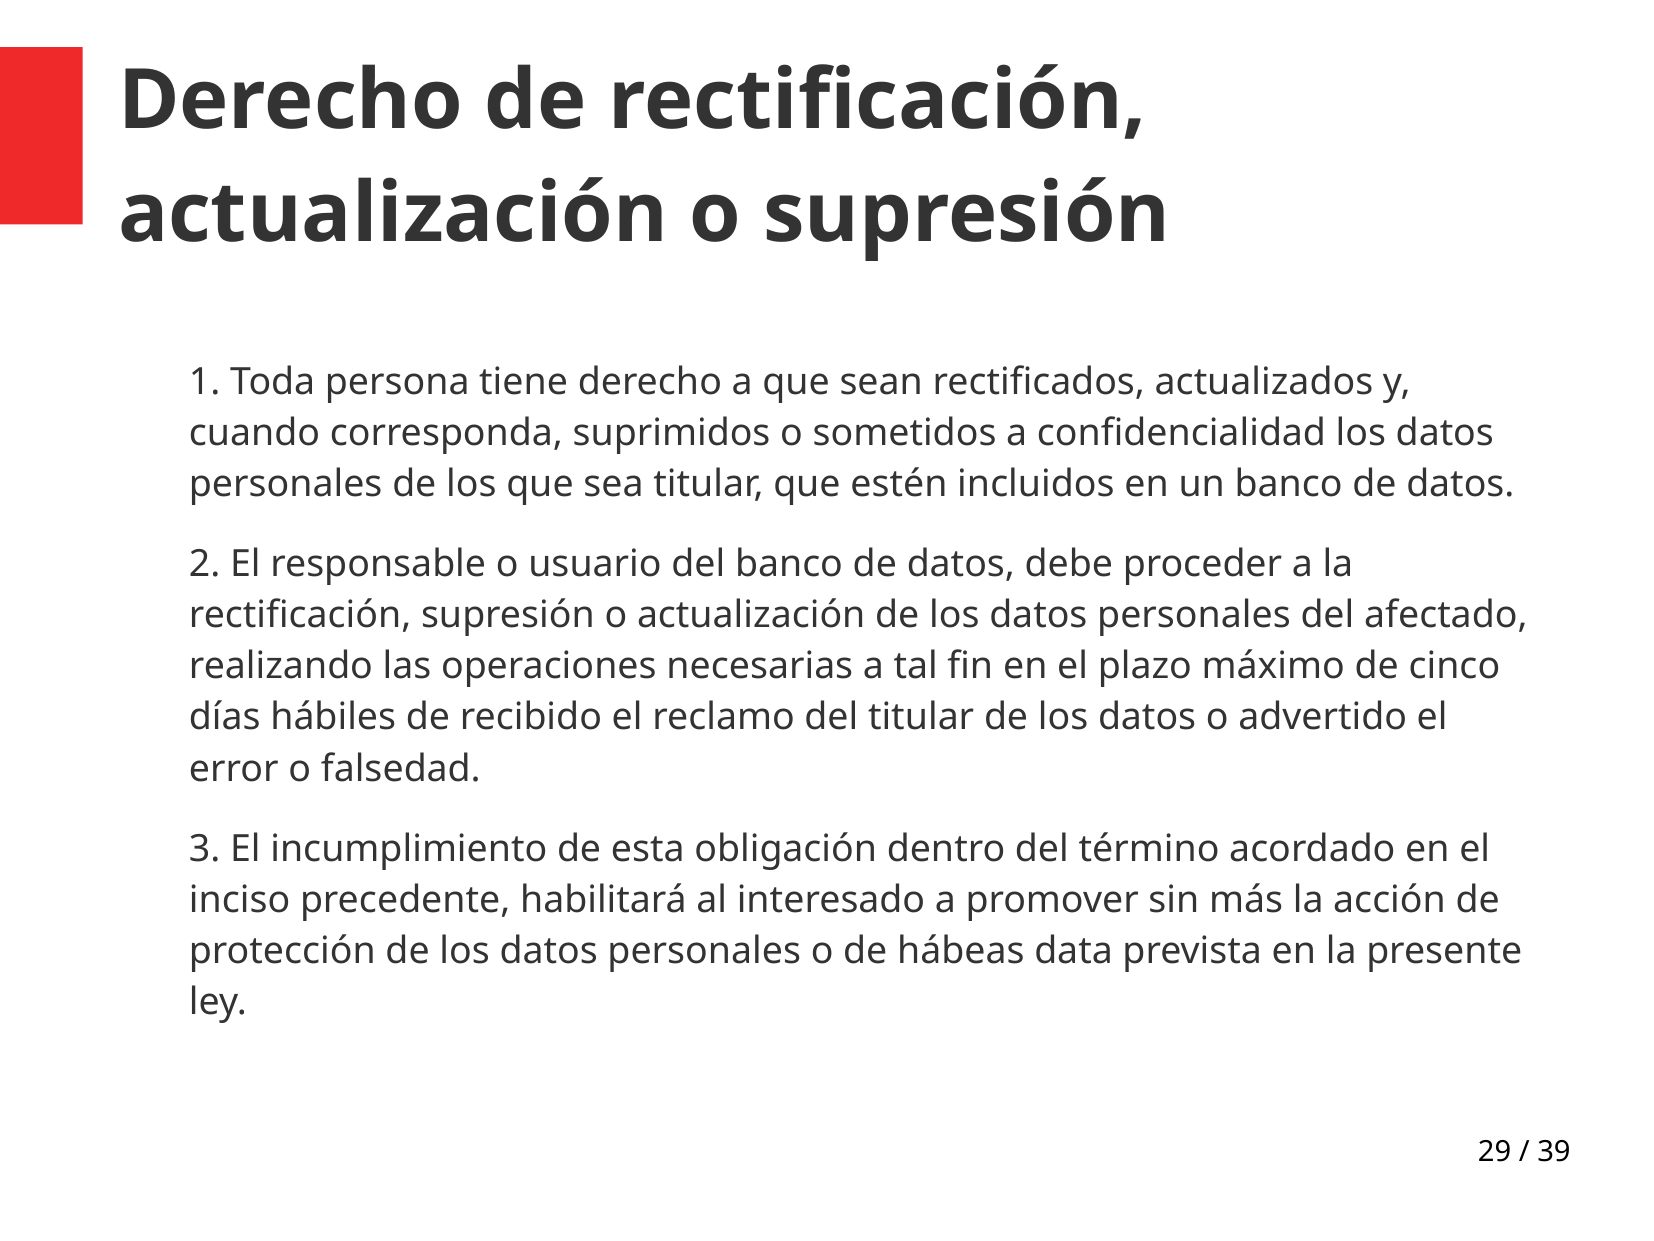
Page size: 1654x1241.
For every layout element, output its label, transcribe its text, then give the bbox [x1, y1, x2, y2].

list 1. Toda persona tiene derecho a que sean rectificados, actualizados y, cuando corresponda, suprimidos o sometidos a confidencialidad los datos personales de los que sea titular, que estén incluidos en un banco de datos. 2. El responsable o usuario del banco de datos, debe proceder a la rectificación, supresión o actualización de los datos personales del afectado, realizando las operaciones necesarias a tal fin en el plazo máximo de cinco días hábiles de recibido el reclamo del titular de los datos o advertido el error o falsedad. 3. El incumplimiento de esta obligación dentro del término acordado en el inciso precedente, habilitará al interesado a promover sin más la acción de protección de los datos personales o de hábeas data prevista en la presente ley. [118, 354, 1536, 1074]
title Derecho de rectificación, actualización o supresión [118, 49, 1571, 257]
